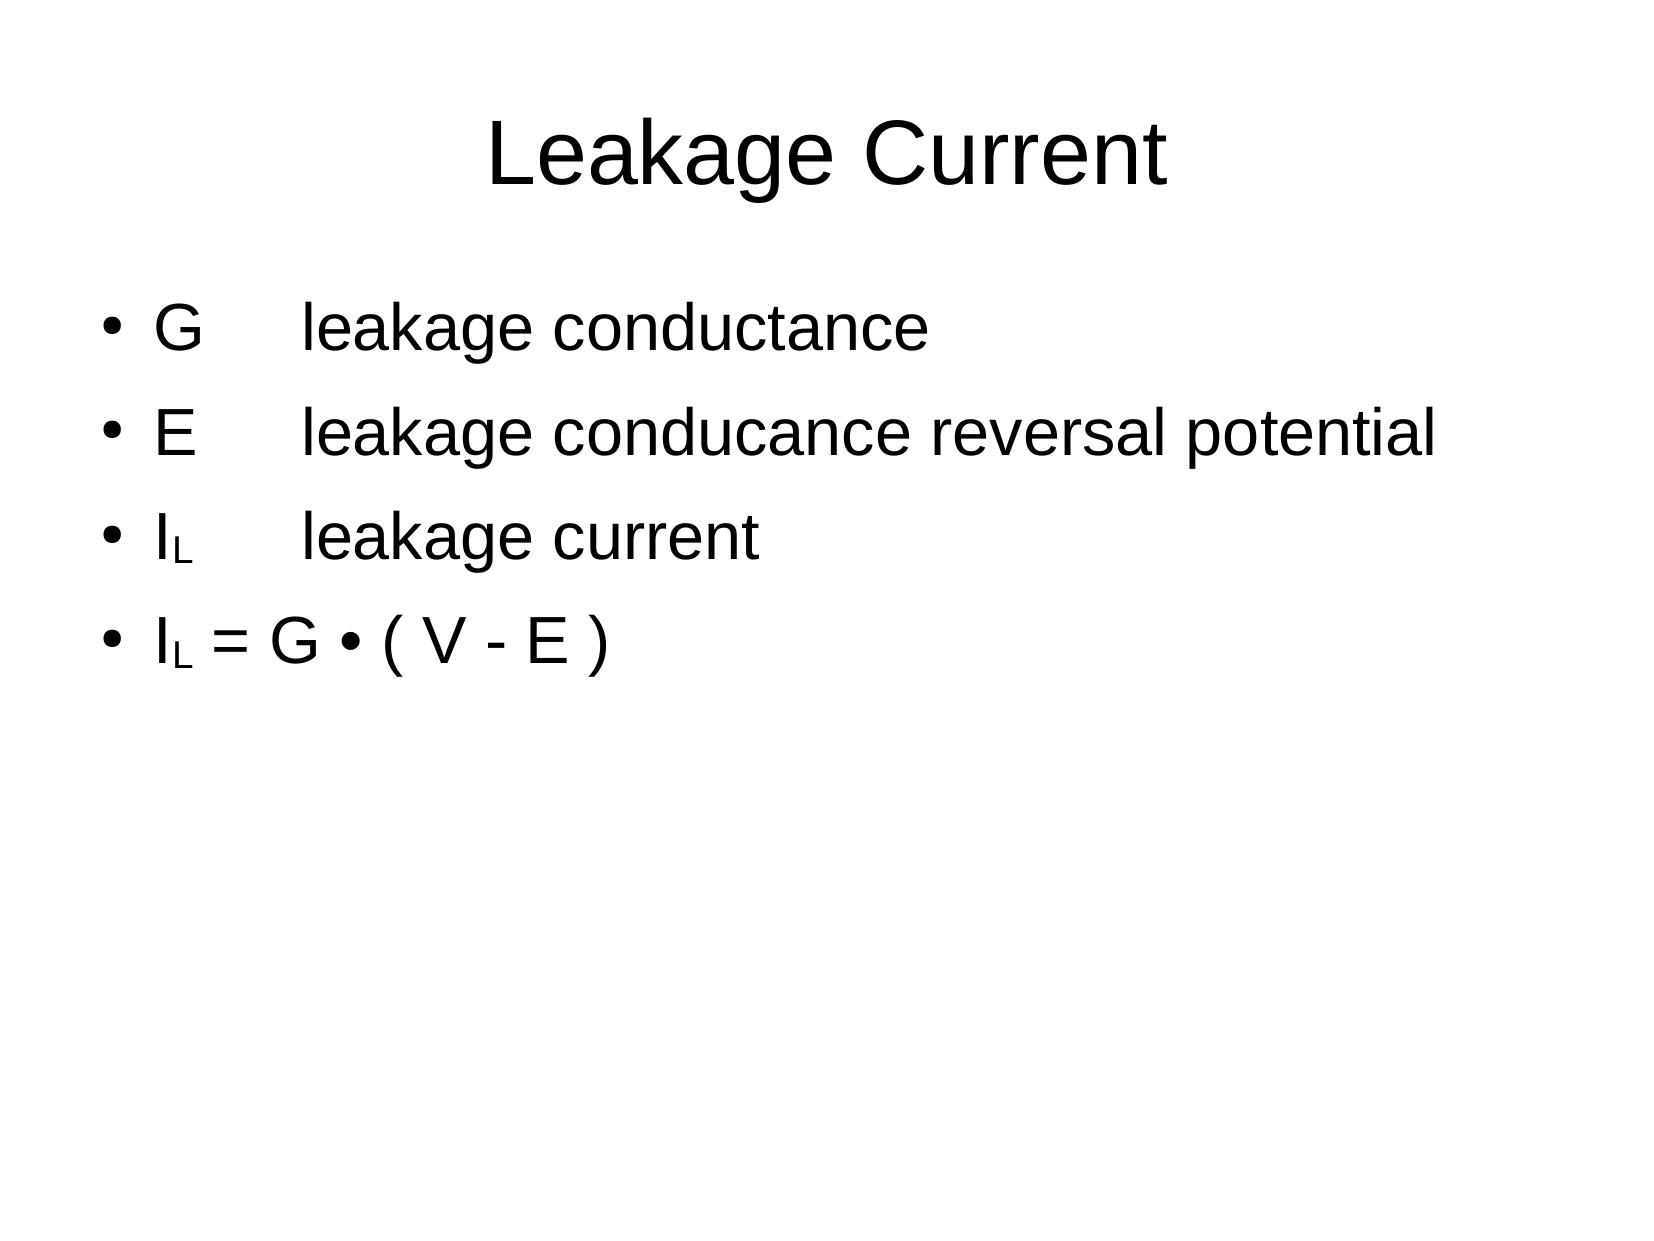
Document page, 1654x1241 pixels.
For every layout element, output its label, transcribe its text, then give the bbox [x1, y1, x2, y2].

title Leakage Current [82, 49, 1571, 257]
list G leakage conductance E leakage conducance reversal potential IL leakage current IL = G • ( V - E ) [82, 290, 1571, 1109]
